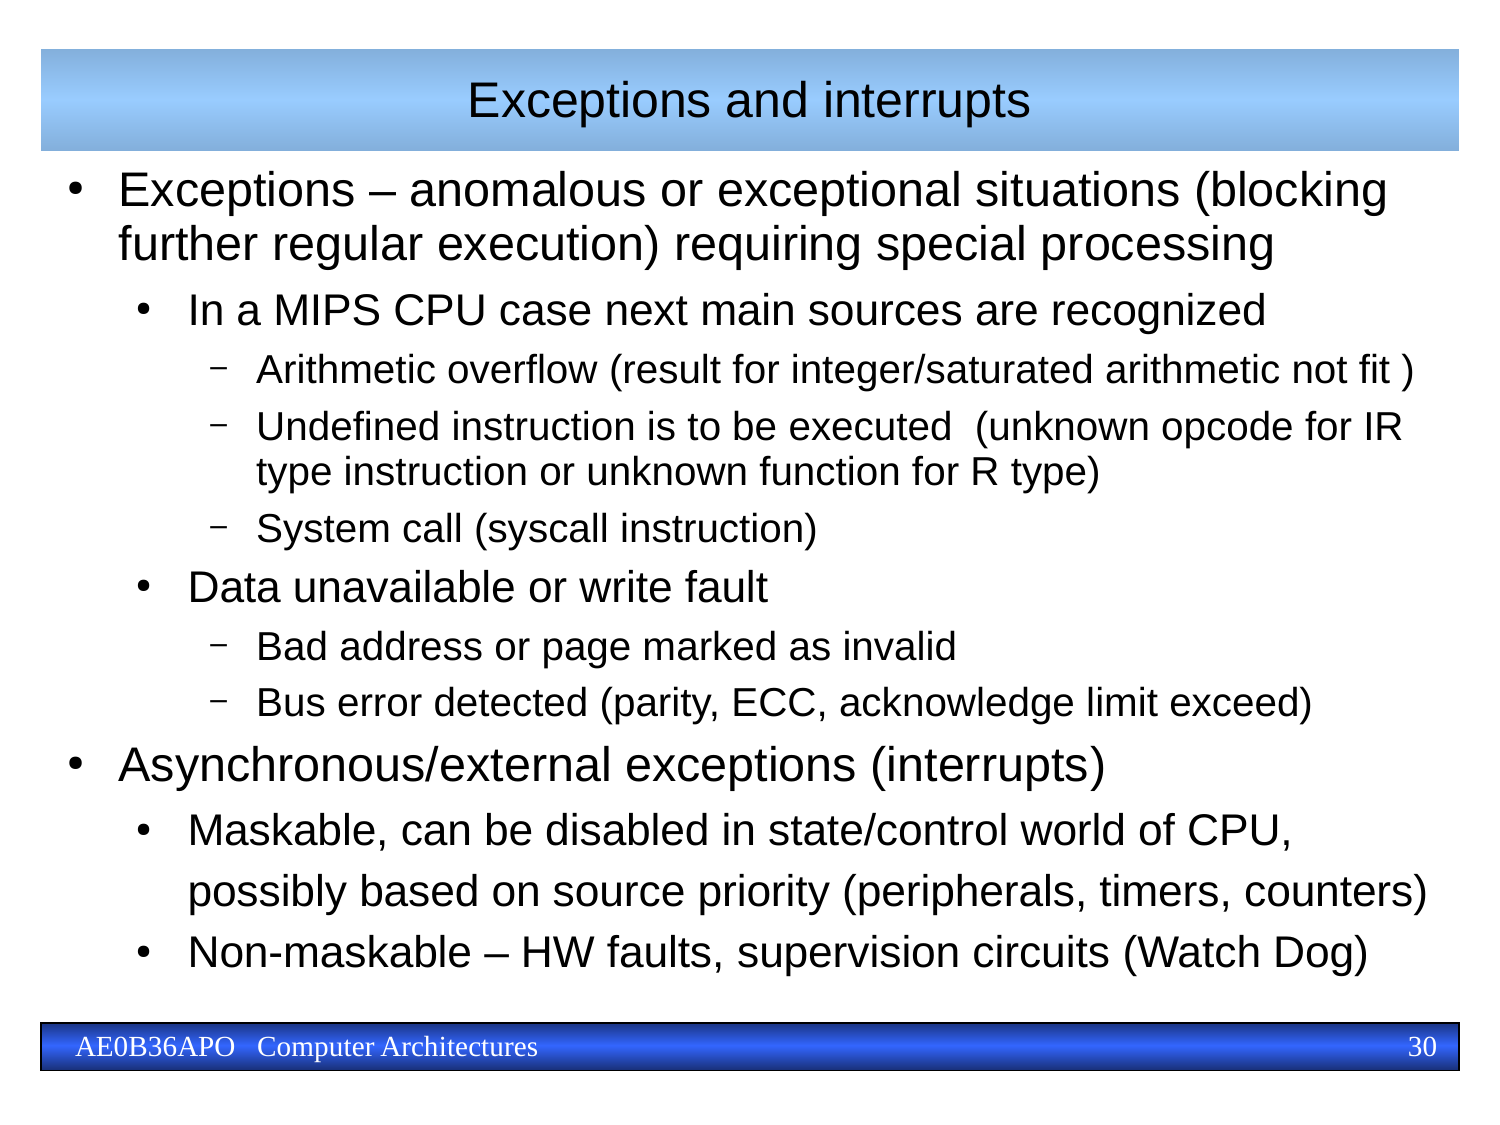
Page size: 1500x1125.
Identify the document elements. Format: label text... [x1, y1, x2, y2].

list Exceptions – anomalous or exceptional situations (blocking further regular execution) requiring special processing In a MIPS CPU case next main sources are recognized Arithmetic overflow (result for integer/saturated arithmetic not fit ) Undefined instruction is to be executed (unknown opcode for IR type instruction or unknown function for R type) System call (syscall instruction) Data unavailable or write fault Bad address or page marked as invalid Bus error detected (parity, ECC, acknowledge limit exceed) Asynchronous/external exceptions (interrupts) Maskable, can be disabled in state/control world of CPU, possibly based on source priority (peripherals, timers, counters) Non-maskable – HW faults, supervision circuits (Watch Dog) [49, 162, 1438, 1013]
title Exceptions and interrupts [41, 49, 1459, 151]
